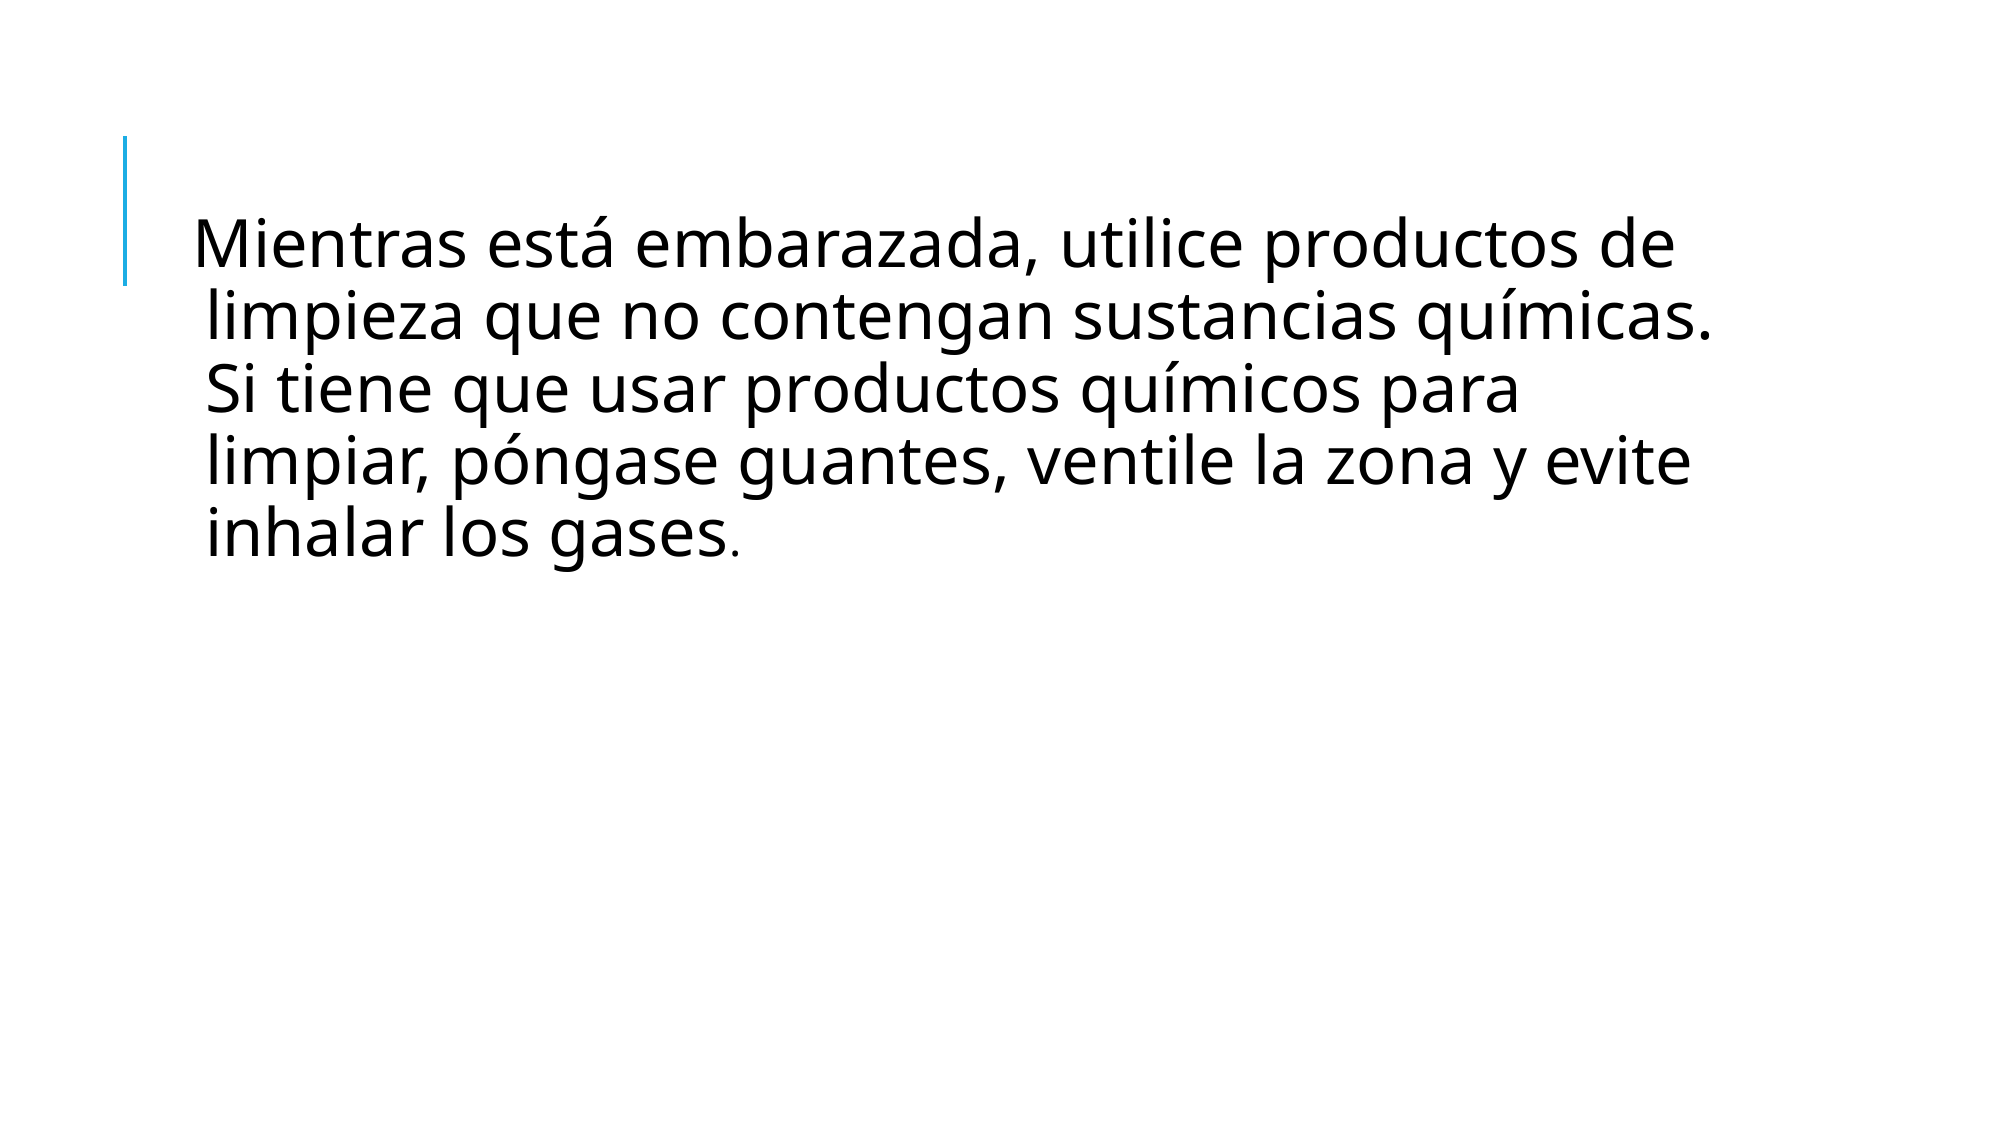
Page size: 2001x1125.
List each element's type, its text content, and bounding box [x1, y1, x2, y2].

list Mientras está embarazada, utilice productos de limpieza que no contengan sustancias químicas. Si tiene que usar productos químicos para limpiar, póngase guantes, ventile la zona y evite inhalar los gases. [168, 202, 1763, 1036]
